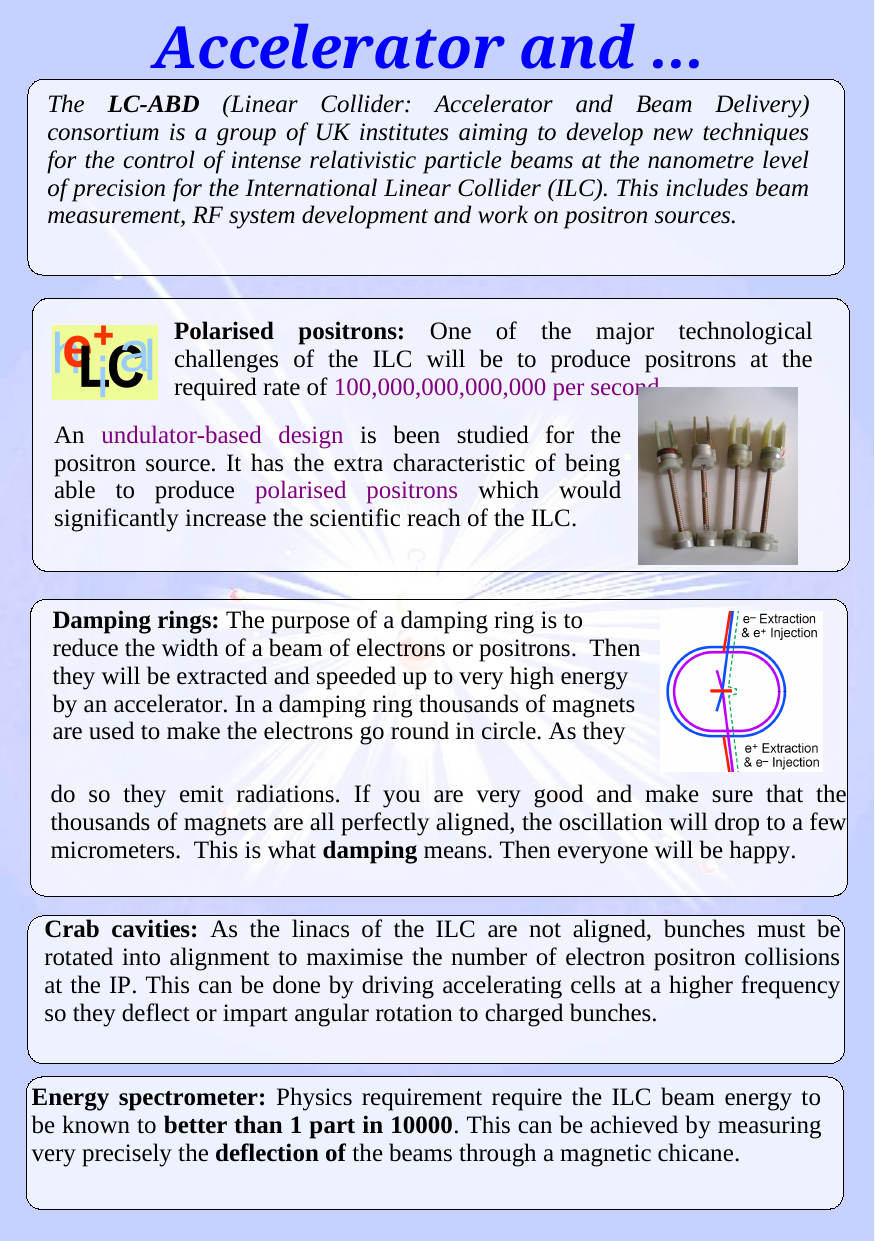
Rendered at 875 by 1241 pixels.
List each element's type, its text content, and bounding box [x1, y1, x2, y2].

picture [0, 0, 875, 1241]
text_box [658, 599, 848, 773]
text_box [27, 84, 32, 271]
title Accelerator and ... [43, 3, 831, 79]
text_box Polarised positrons: One of the major technological challenges of the ILC will be to produce positrons at the required rate of 100,000,000,000,000 per second. [159, 309, 829, 433]
text_box An undulator-based design is been studied for the positron source. It has the extra characteristic of being able to produce polarised positrons which would significantly increase the scientific reach of the ILC. [39, 413, 637, 593]
text_box Damping rings: The purpose of a damping ring is to reduce the width of a beam of electrons or positrons. Then they will be extracted and speeded up to very high energy by an accelerator. In a damping ring thousands of magnets are used to make the electrons go round in circle. As they [37, 599, 658, 773]
chart [660, 611, 823, 772]
text_box [30, 602, 37, 892]
text_box [32, 298, 850, 572]
text_box do so they emit radiations. If you are very good and make sure that the thousands of magnets are all perfectly aligned, the oscillation will drop to a few micrometers. This is what damping means. Then everyone will be happy. [35, 773, 863, 896]
text_box Crab cavities: As the linacs of the ILC are not aligned, bunches must be rotated into alignment to maximise the number of electron positron collisions at the IP. This can be done by driving accelerating cells at a higher frequency so they deflect or impart angular rotation to charged bunches. [29, 908, 857, 1066]
text_box [837, 1080, 844, 1207]
text_box [33, 79, 845, 276]
text_box Energy spectrometer: Physics requirement require the ILC beam energy to be known to better than 1 part in 10000. This can be achieved by measuring very precisely the deflection of the beams through a magnetic chicane. [16, 1076, 837, 1210]
text_box The LC-ABD (Linear Collider: Accelerator and Beam Delivery) consortium is a group of UK institutes aiming to develop new techniques for the control of intense relativistic particle beams at the nanometre level of precision for the International Linear Collider (ILC). This includes beam measurement, RF system development and work on positron sources. [32, 83, 826, 279]
